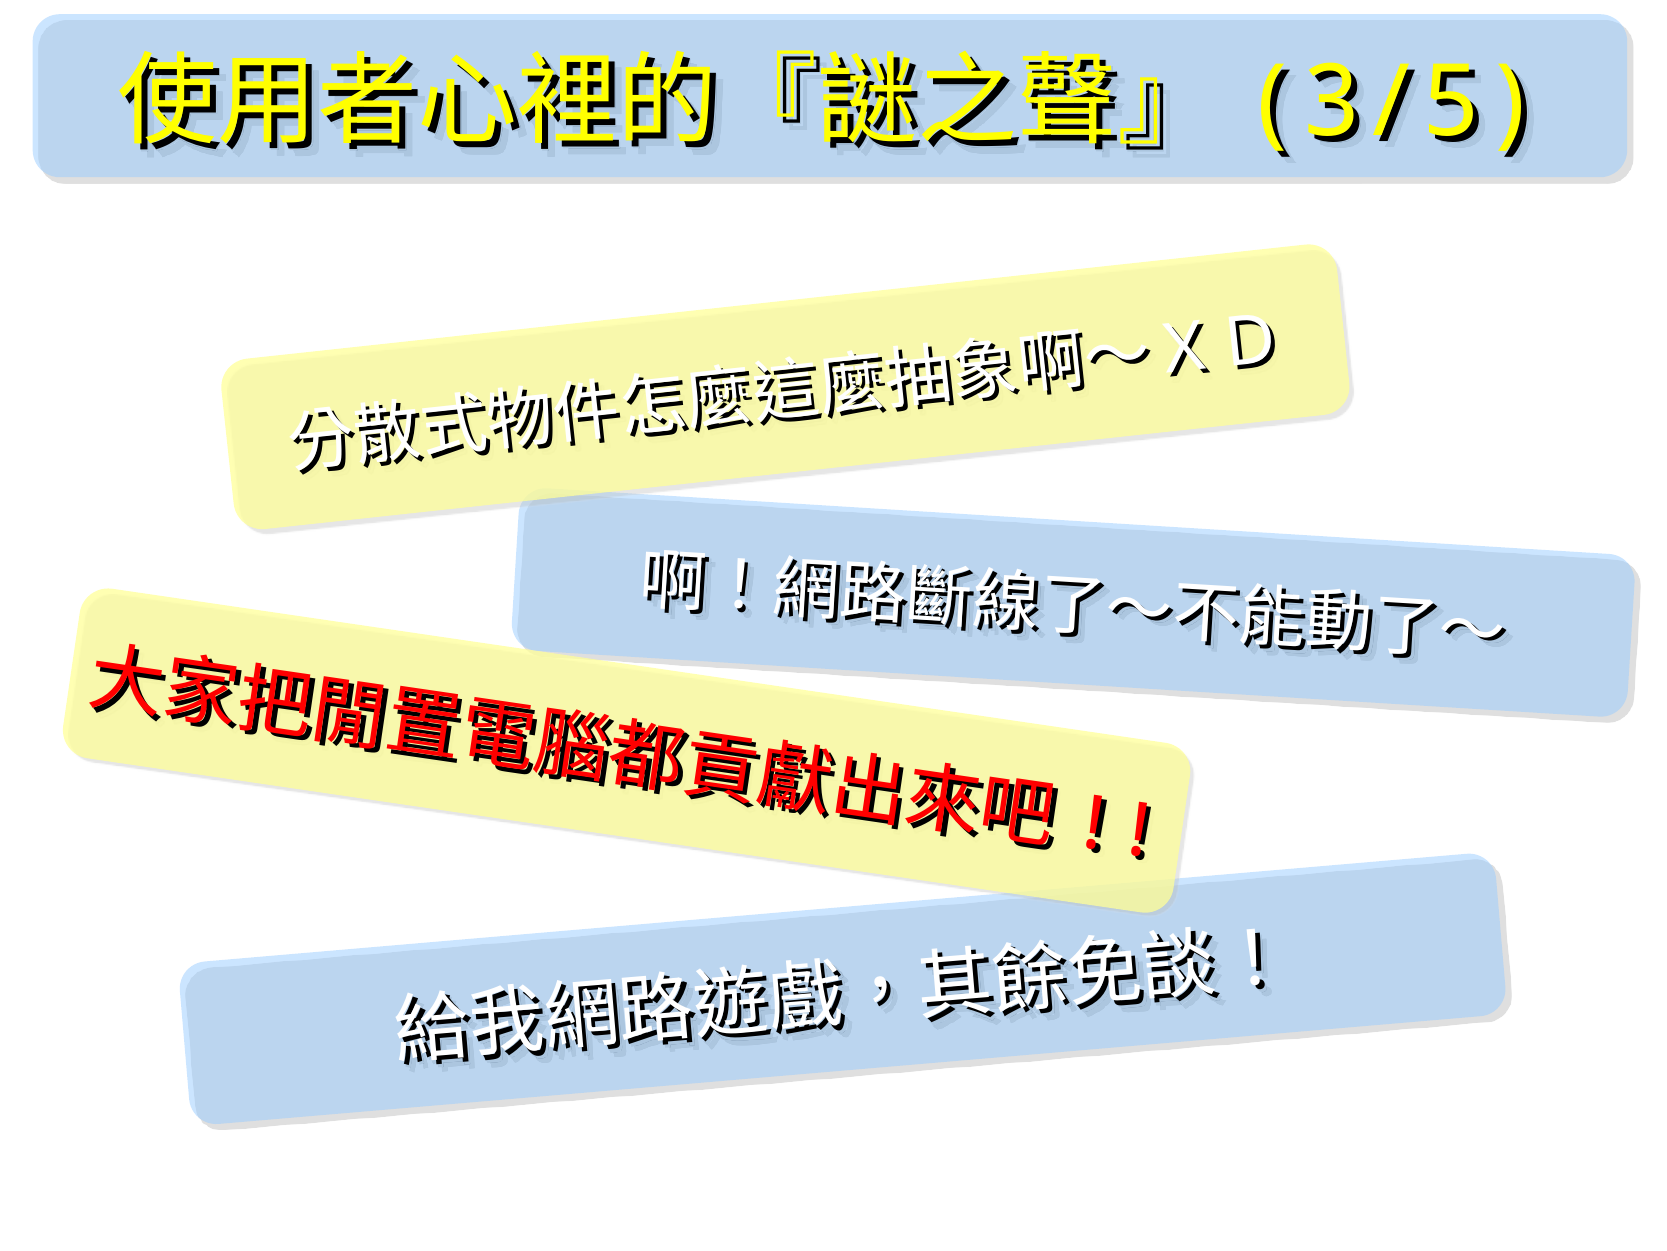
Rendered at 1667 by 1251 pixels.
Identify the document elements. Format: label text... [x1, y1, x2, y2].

text_box 大家把閒置電腦都貢獻出來吧!! [62, 588, 1191, 913]
text_box 給我網路遊戲，其餘免談！ [179, 853, 1506, 1125]
text_box 分散式物件怎麼這麼抽象啊～ＸＤ [221, 244, 1350, 530]
text_box 使用者心裡的『謎之聲』(3/5) [32, 14, 1628, 178]
text_box 啊！網路斷線了～不能動了～ [511, 492, 1635, 717]
